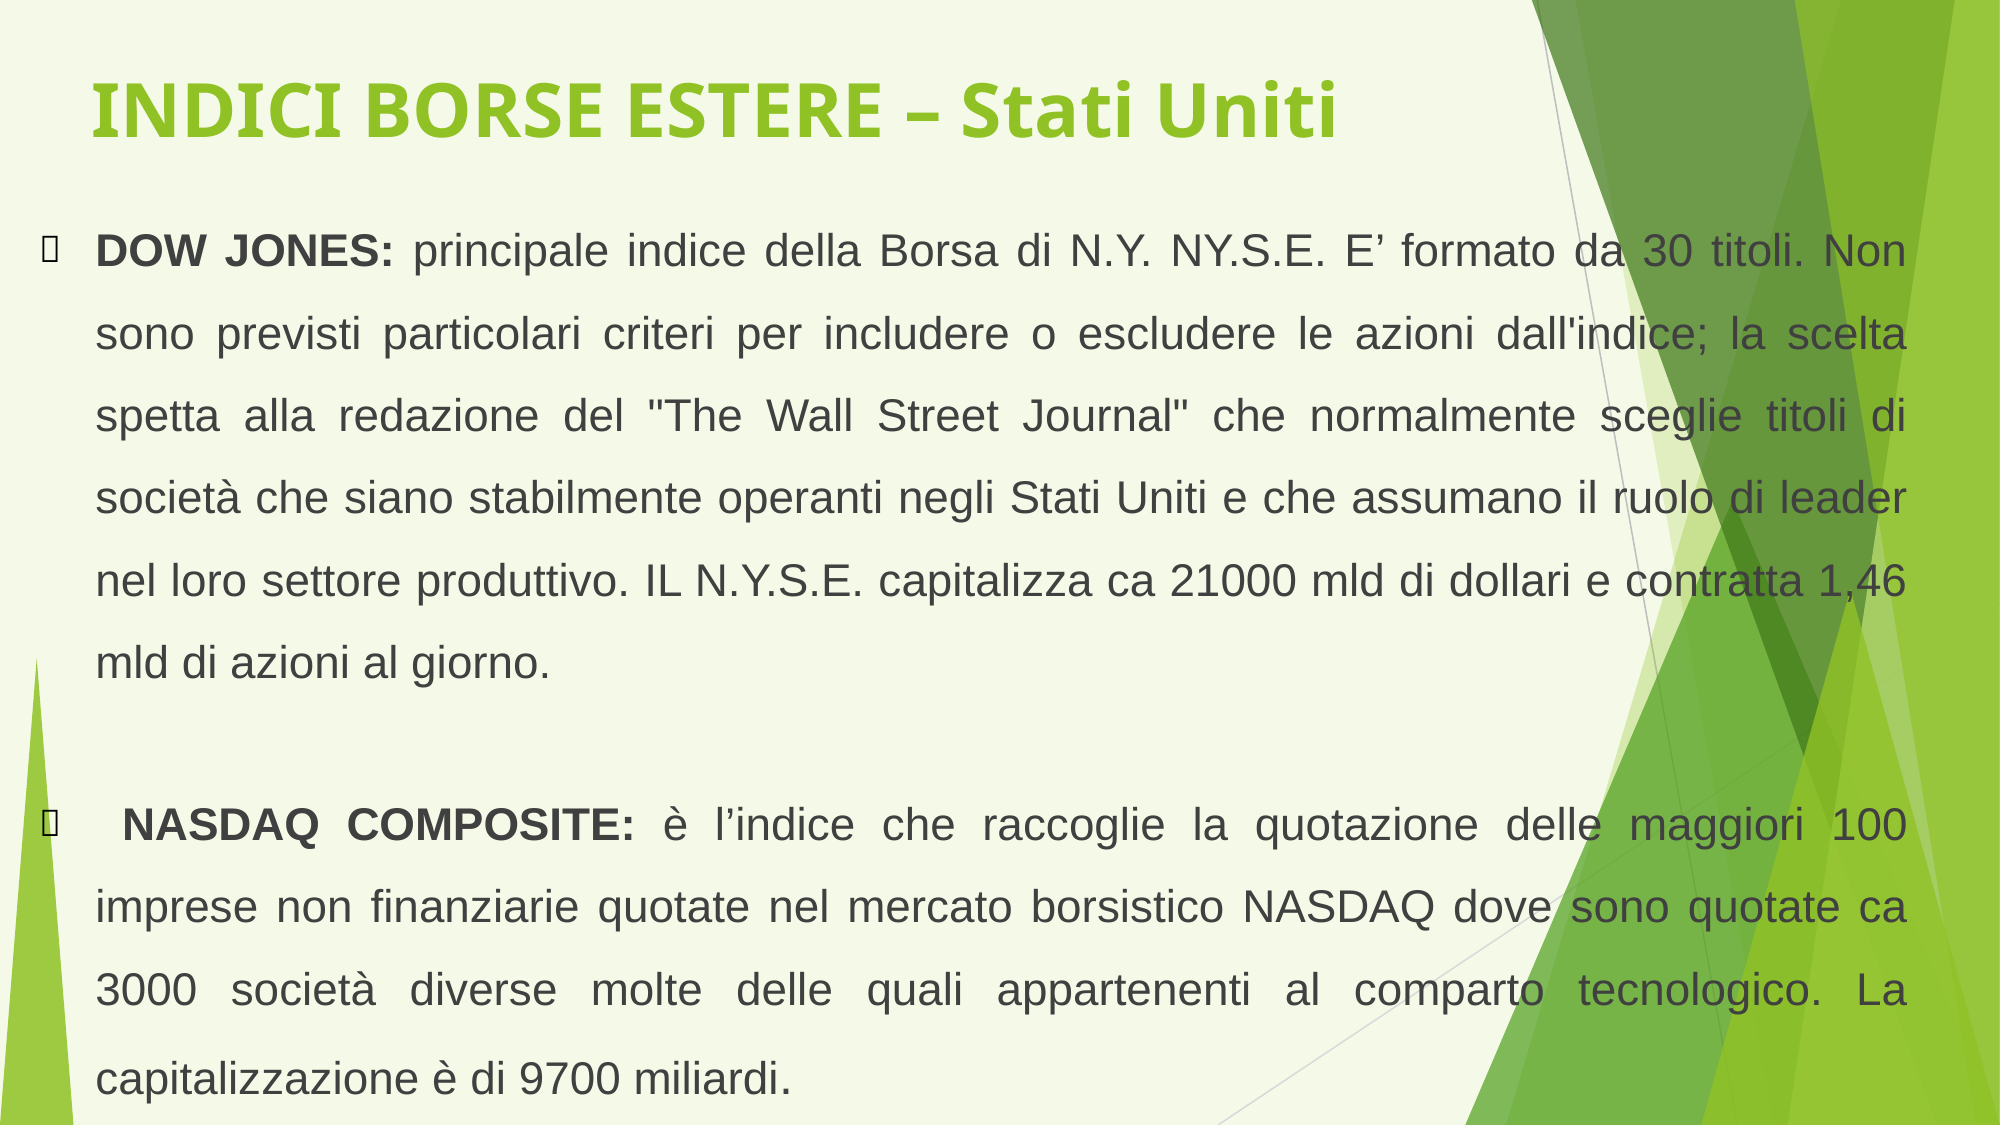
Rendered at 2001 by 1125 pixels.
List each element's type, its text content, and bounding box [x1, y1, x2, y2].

title INDICI BORSE ESTERE – Stati Uniti [76, 54, 1802, 185]
list DOW JONES: principale indice della Borsa di N.Y. NY.S.E. E’ formato da 30 titoli. Non sono previsti particolari criteri per includere o escludere le azioni dall'indice; la scelta spetta alla redazione del "The Wall Street Journal" che normalmente sceglie titoli di società che siano stabilmente operanti negli Stati Uniti e che assumano il ruolo di leader nel loro settore produttivo. IL N.Y.S.E. capitalizza ca 21000 mld di dollari e contratta 1,46 mld di azioni al giorno. NASDAQ COMPOSITE: è l’indice che raccoglie la quotazione delle maggiori 100 imprese non finanziarie quotate nel mercato borsistico NASDAQ dove sono quotate ca 3000 società diverse molte delle quali appartenenti al comparto tecnologico. La capitalizzazione è di 9700 miliardi. [24, 185, 1924, 889]
